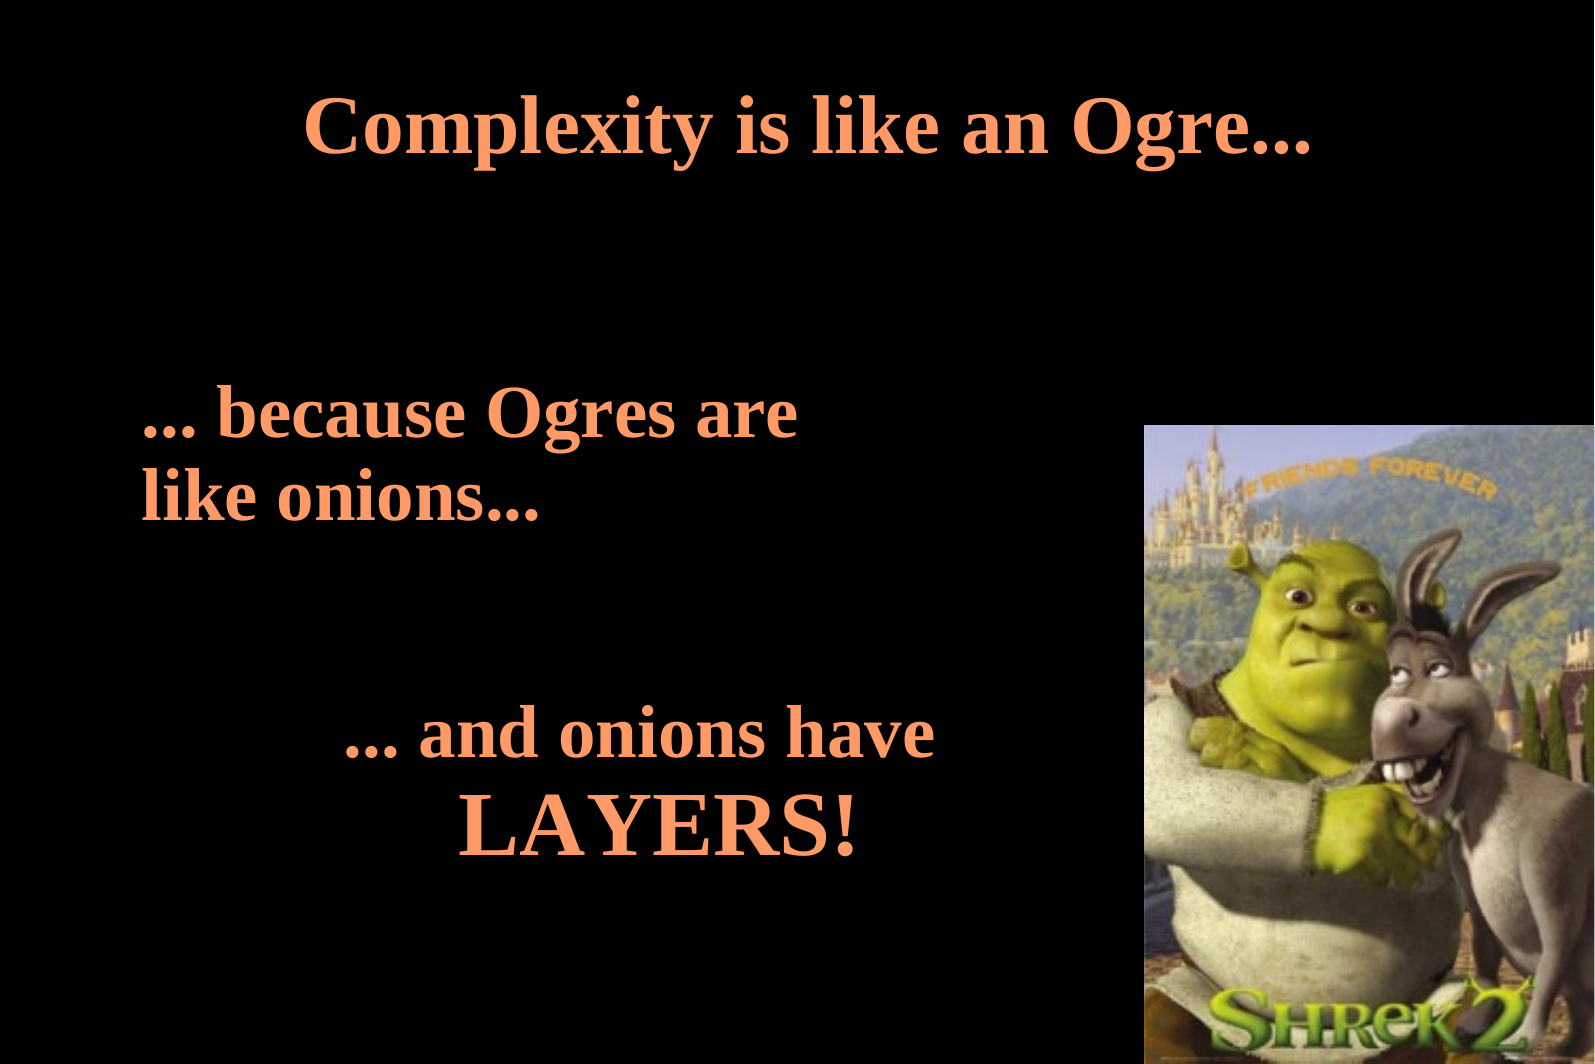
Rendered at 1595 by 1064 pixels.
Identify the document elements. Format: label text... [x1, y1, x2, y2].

text_box ... and onions have LAYERS! [343, 690, 1076, 876]
text_box Complexity is like an Ogre... [302, 79, 1352, 186]
picture [1144, 425, 1595, 1064]
text_box ... because Ogres are like onions... [141, 371, 1144, 538]
